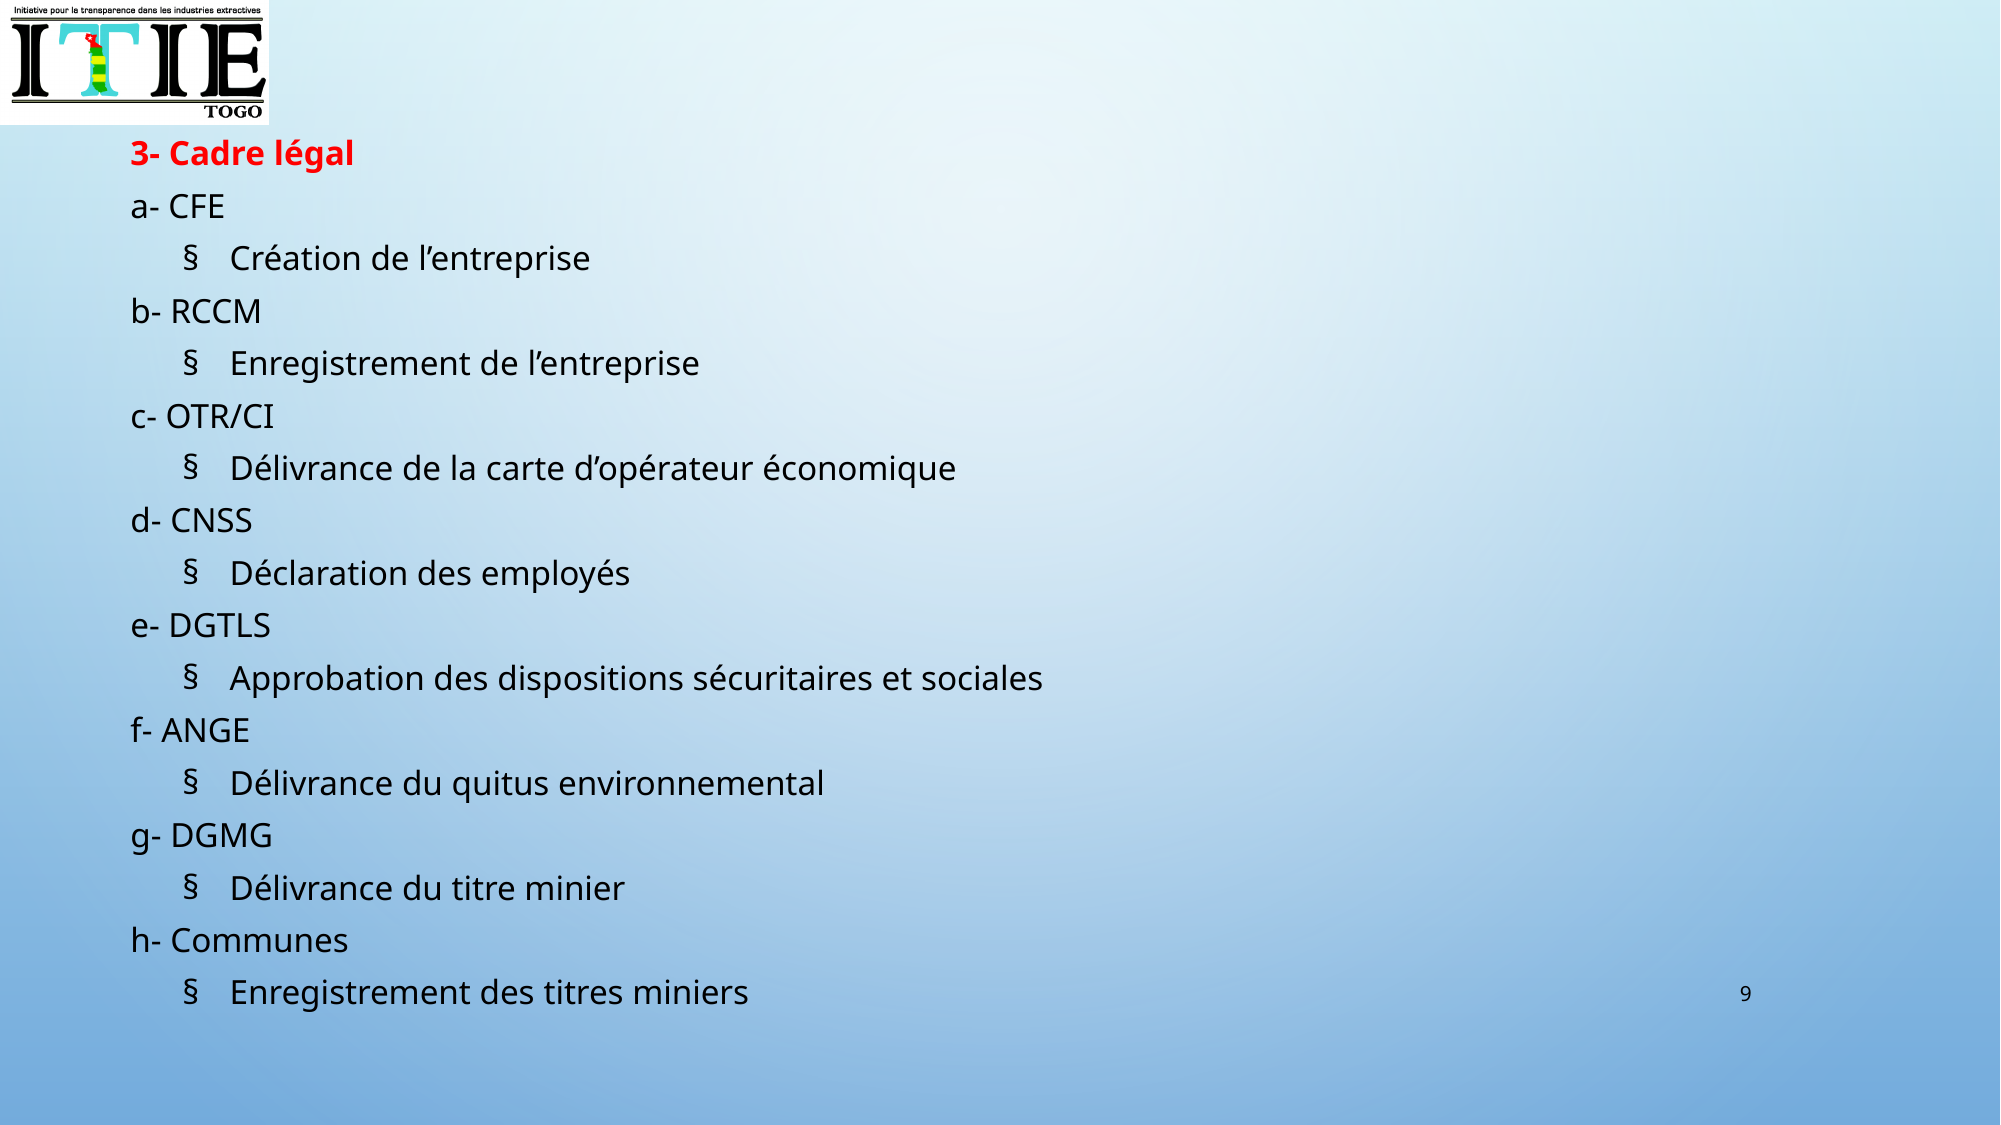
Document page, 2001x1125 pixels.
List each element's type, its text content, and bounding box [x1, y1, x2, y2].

text_box 3- Cadre légal a- CFE Création de l’entreprise b- RCCM Enregistrement de l’entreprise c- OTR/CI Délivrance de la carte d’opérateur économique d- CNSS Déclaration des employés e- DGTLS Approbation des dispositions sécuritaires et sociales f- ANGE Délivrance du quitus environnemental g- DGMG Délivrance du titre minier h- Communes Enregistrement des titres miniers [115, 125, 1945, 1029]
picture [0, 0, 269, 126]
